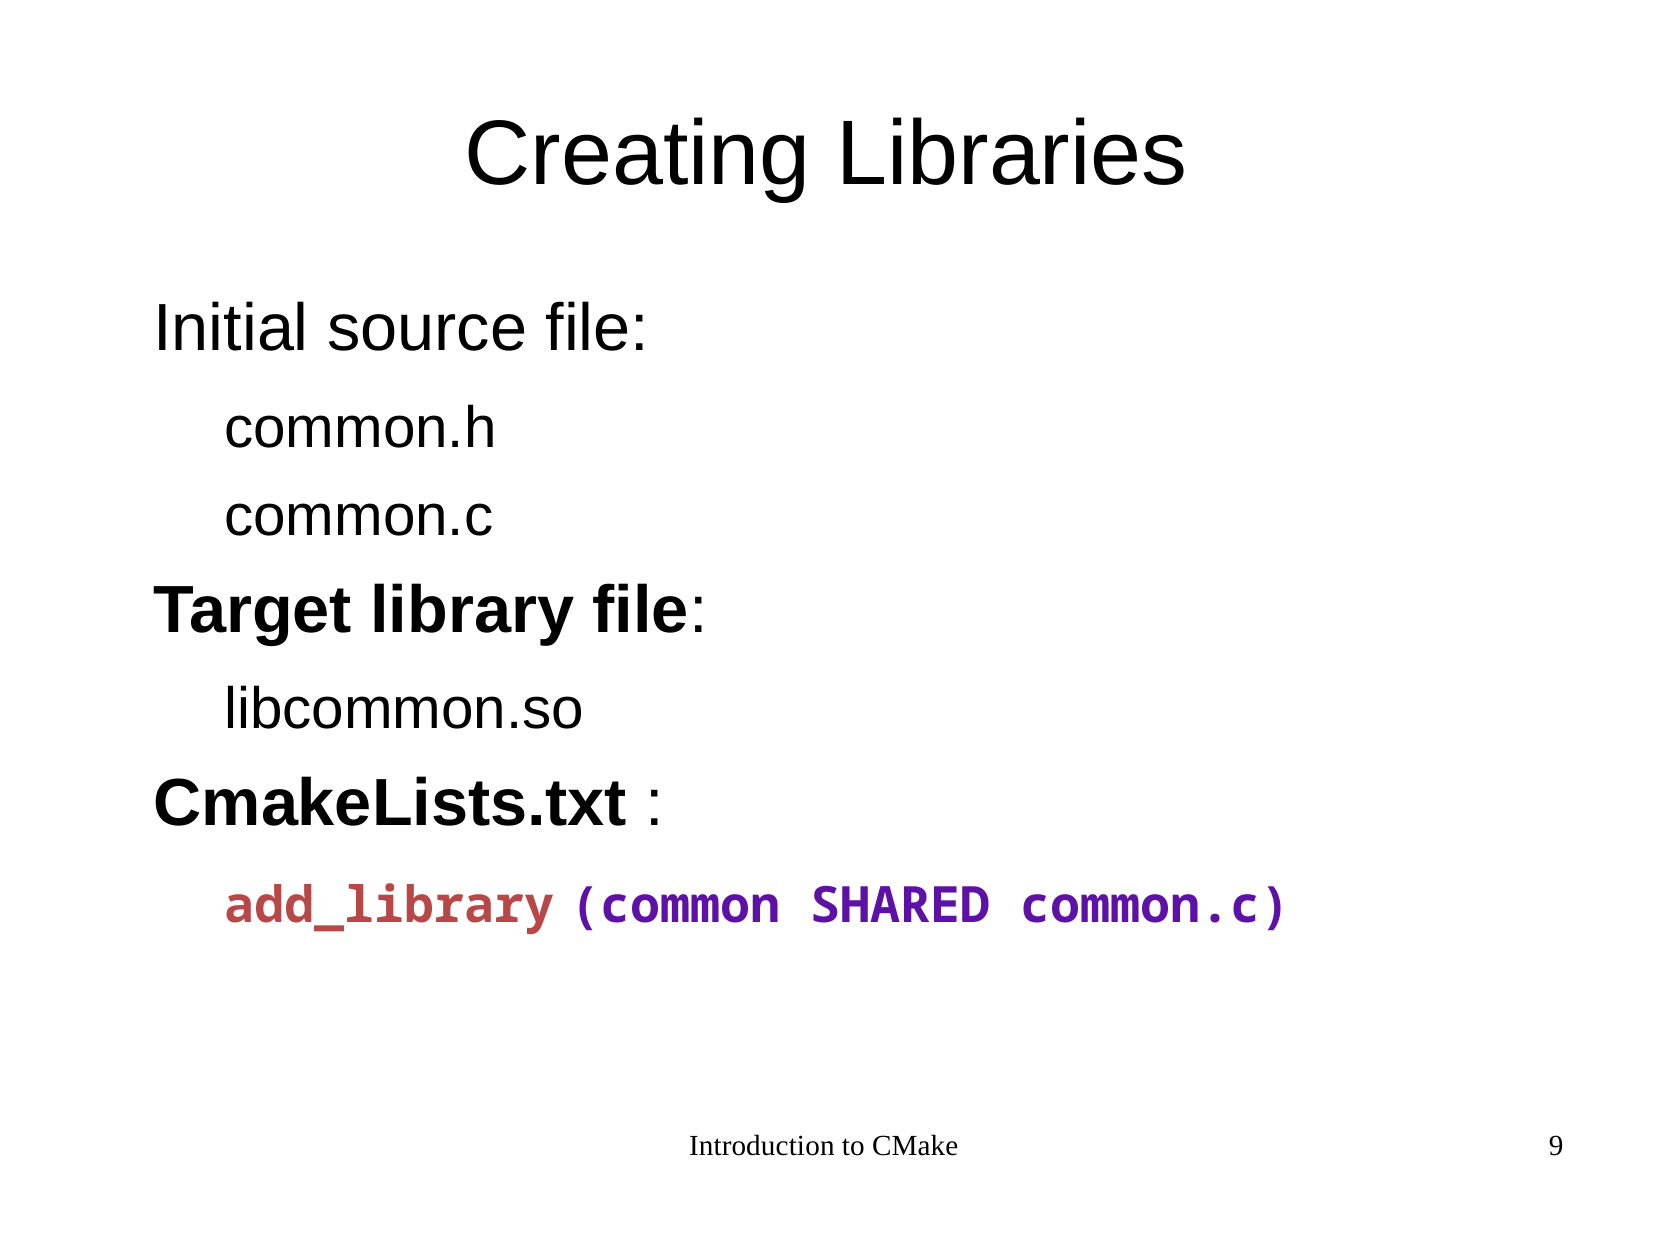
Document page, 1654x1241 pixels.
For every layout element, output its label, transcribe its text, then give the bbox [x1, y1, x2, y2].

title Creating Libraries [82, 49, 1571, 257]
list Initial source file: common.h common.c Target library file: libcommon.so CmakeLists.txt : add_library (common SHARED common.c) [82, 290, 1571, 1109]
